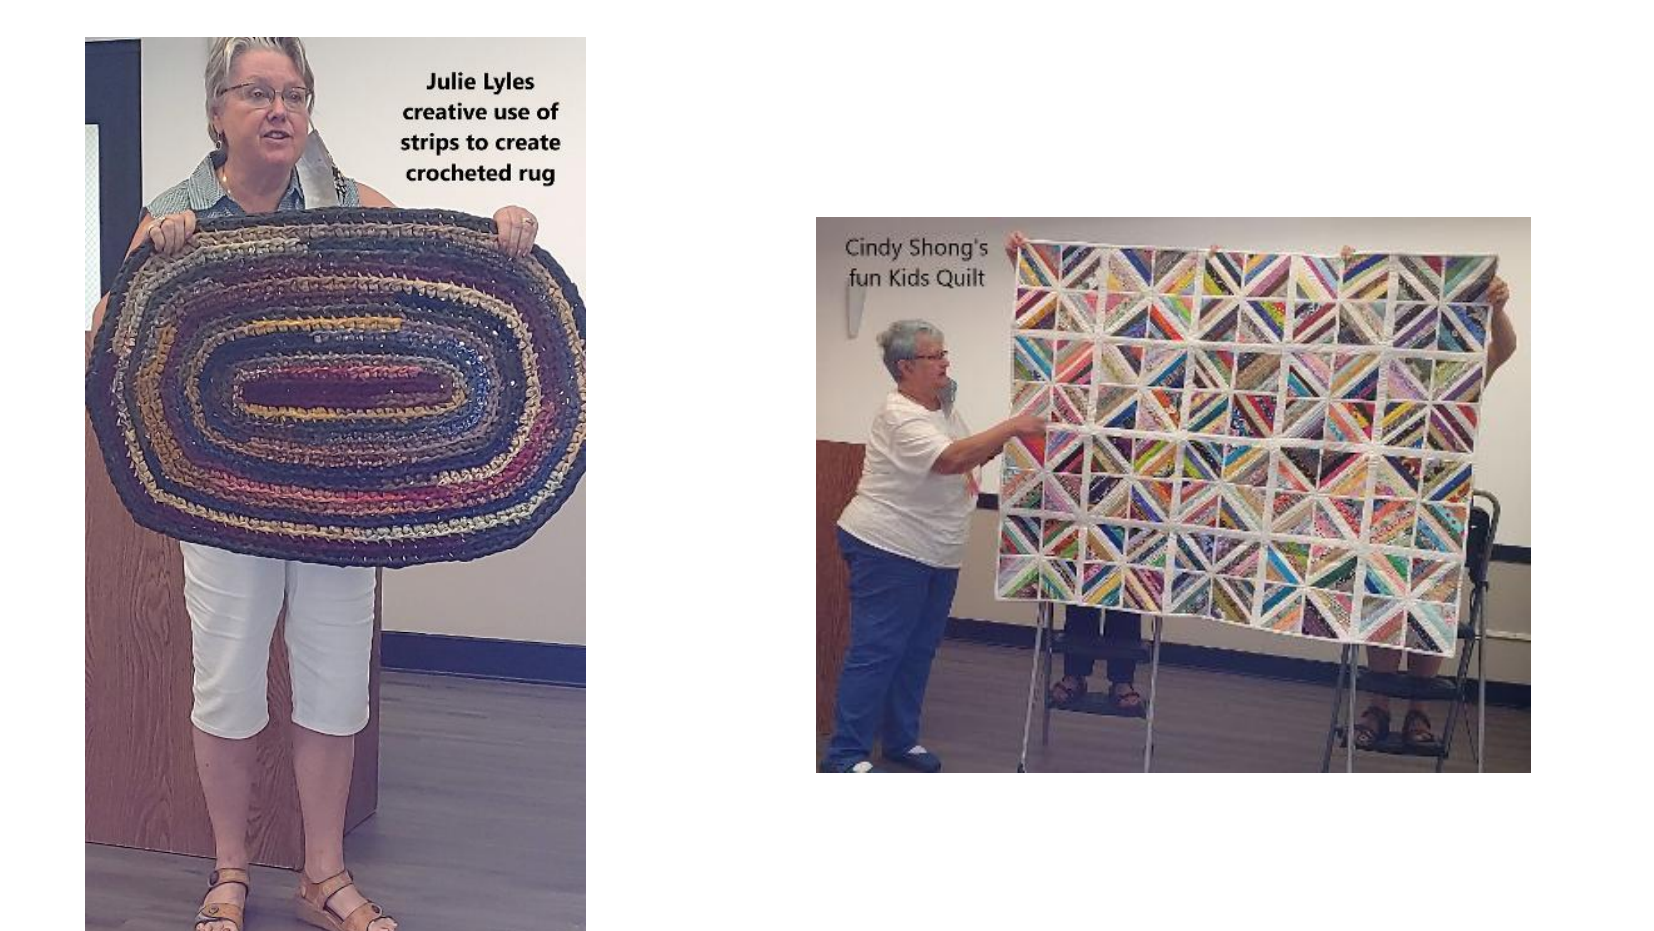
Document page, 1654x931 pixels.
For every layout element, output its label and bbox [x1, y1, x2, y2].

picture [85, 37, 586, 931]
picture [816, 217, 1531, 773]
